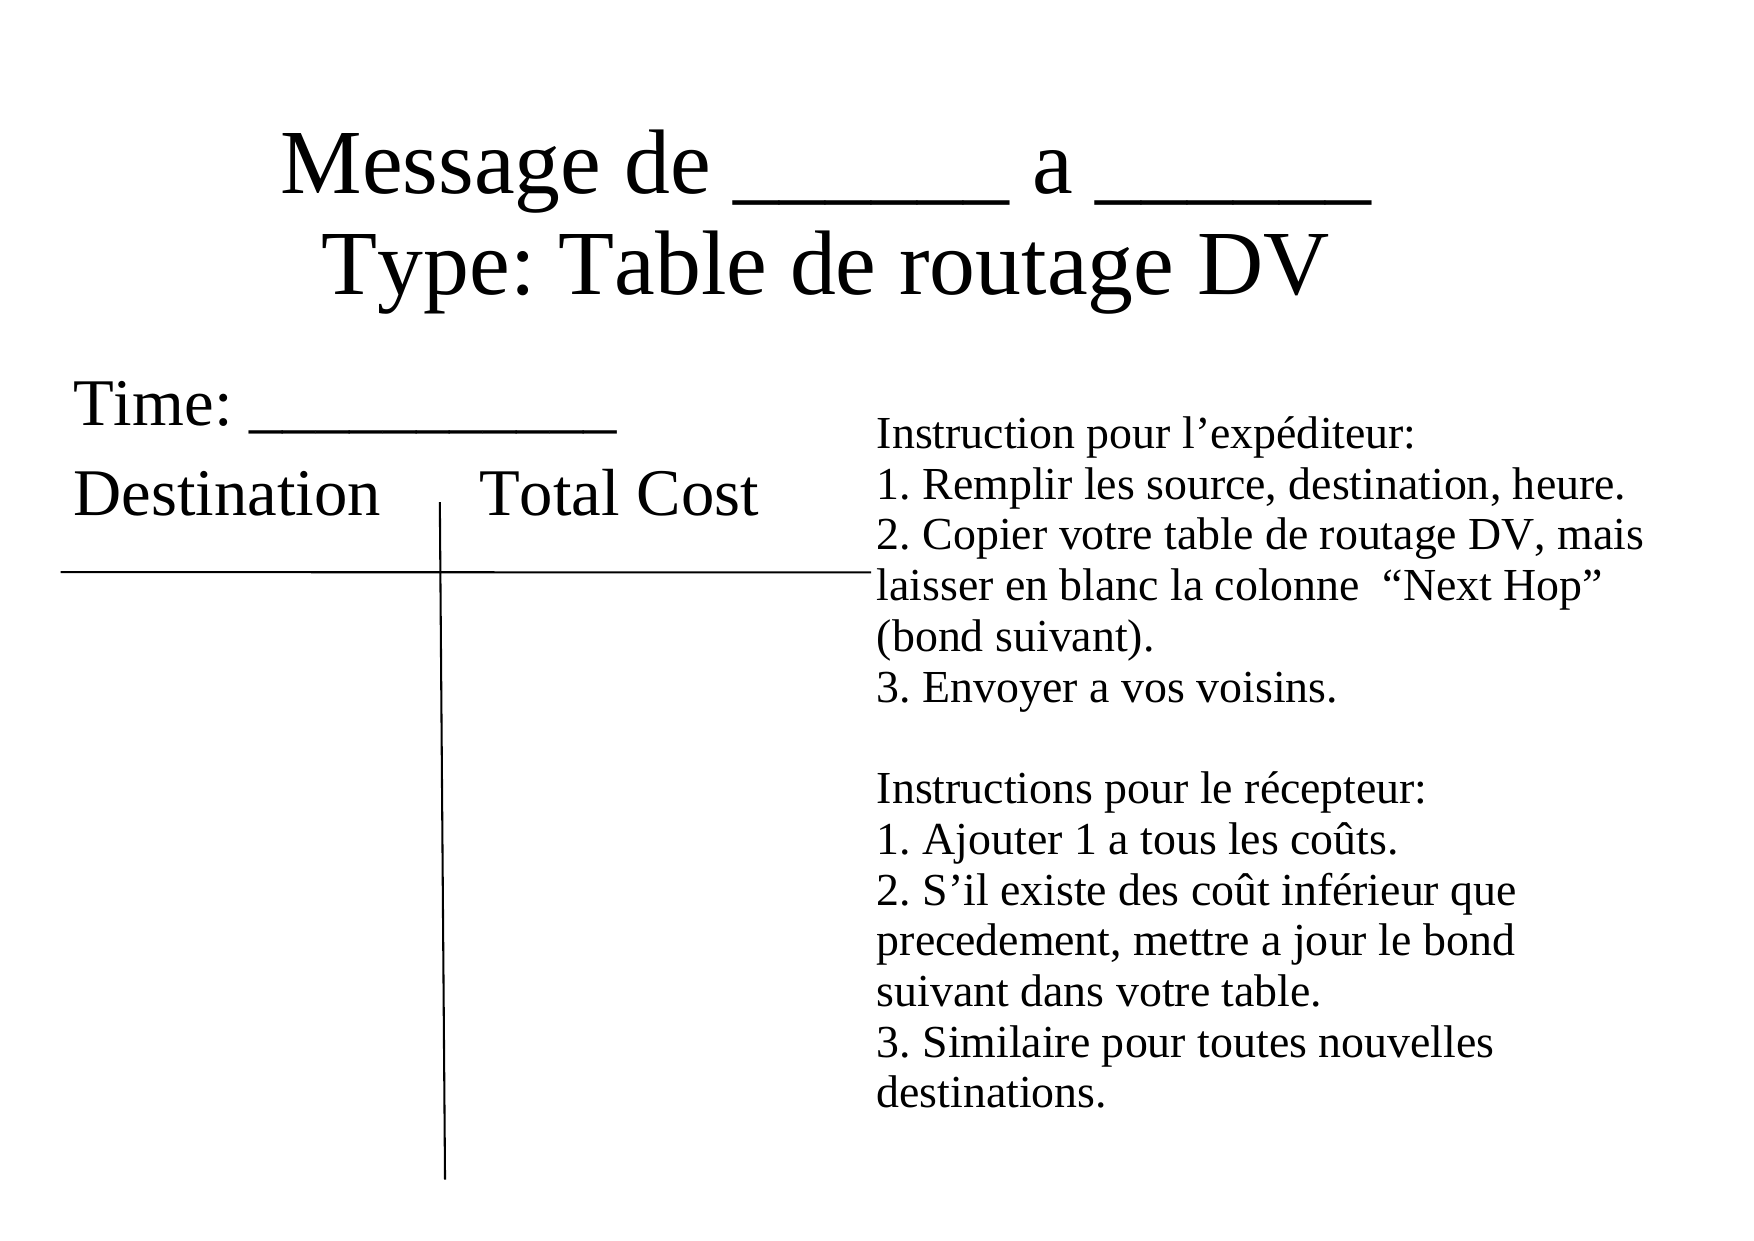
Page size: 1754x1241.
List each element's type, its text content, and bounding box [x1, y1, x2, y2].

text_box Instruction pour l’expéditeur: 1. Remplir les source, destination, heure. 2. Copier votre table de routage DV, mais laisser en blanc la colonne “Next Hop” (bond suivant). 3. Envoyer a vos voisins. Instructions pour le récepteur: 1. Ajouter 1 a tous les coûts. 2. S’il existe des coût inférieur que precedement, mettre a jour le bond suivant dans votre table. 3. Similaire pour toutes nouvelles destinations. [876, 407, 1646, 1119]
text_box Time: ___________ Destination Total Cost [58, 358, 1465, 538]
text_box Message de ______ a ______ Type: Table de routage DV [123, 92, 1530, 335]
